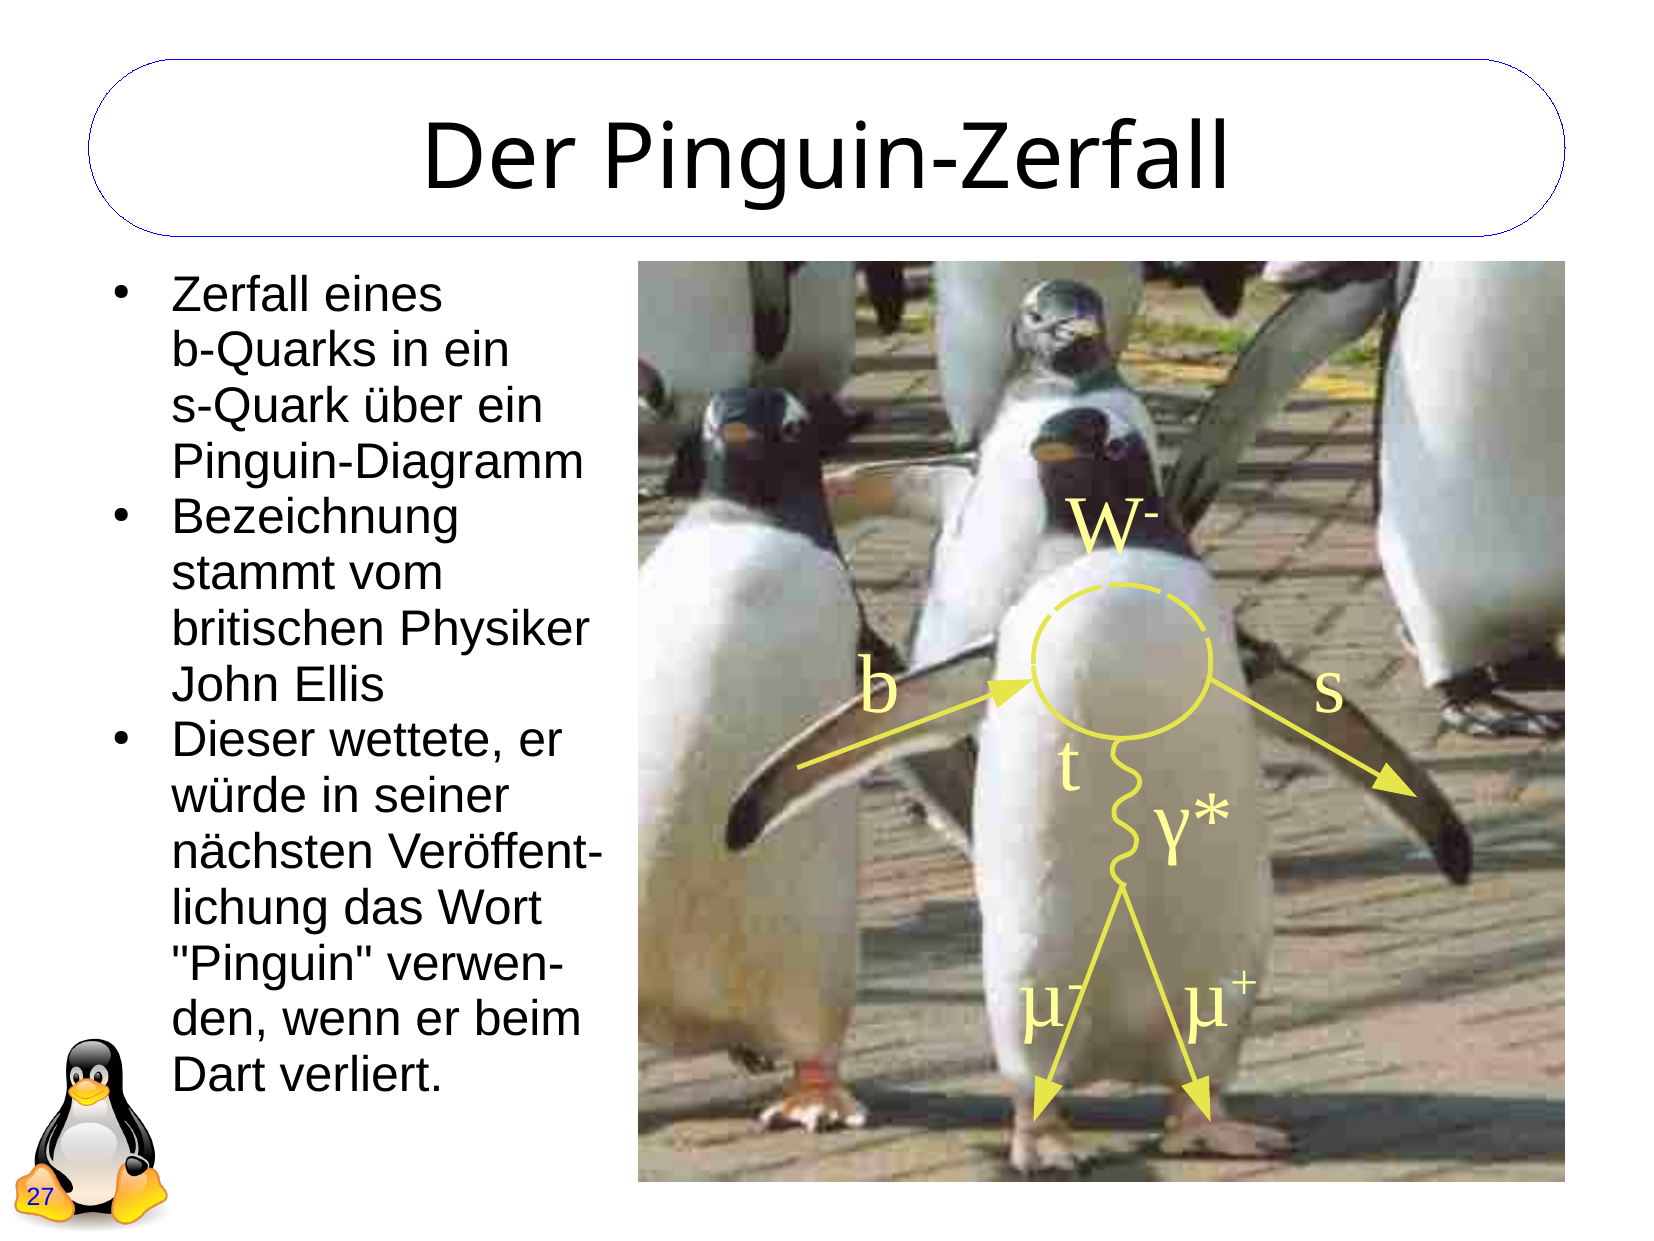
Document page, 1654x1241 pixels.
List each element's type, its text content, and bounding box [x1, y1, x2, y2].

text_box µ+ [1167, 944, 1274, 1074]
picture [2, 1030, 178, 1241]
text_box Zerfall eines b-Quarks in ein s-Quark über ein Pinguin-Diagramm Bezeichnung stammt vom britischen Physiker John Ellis Dieser wettete, er würde in seiner nächsten Veröffent-lichung das Wort "Pinguin" verwen-den, wenn er beim Dart verliert. [112, 265, 621, 1103]
text_box µ- [1004, 944, 1099, 1056]
text_box b [843, 631, 916, 739]
picture [638, 261, 1565, 1182]
text_box W- [1050, 472, 1176, 591]
text_box γ* [1139, 767, 1248, 875]
text_box t [1042, 708, 1096, 816]
text_box [1033, 591, 1087, 708]
title Der Pinguin-Zerfall [82, 56, 1571, 250]
text_box s [1299, 631, 1362, 739]
text_box [1096, 591, 1211, 739]
